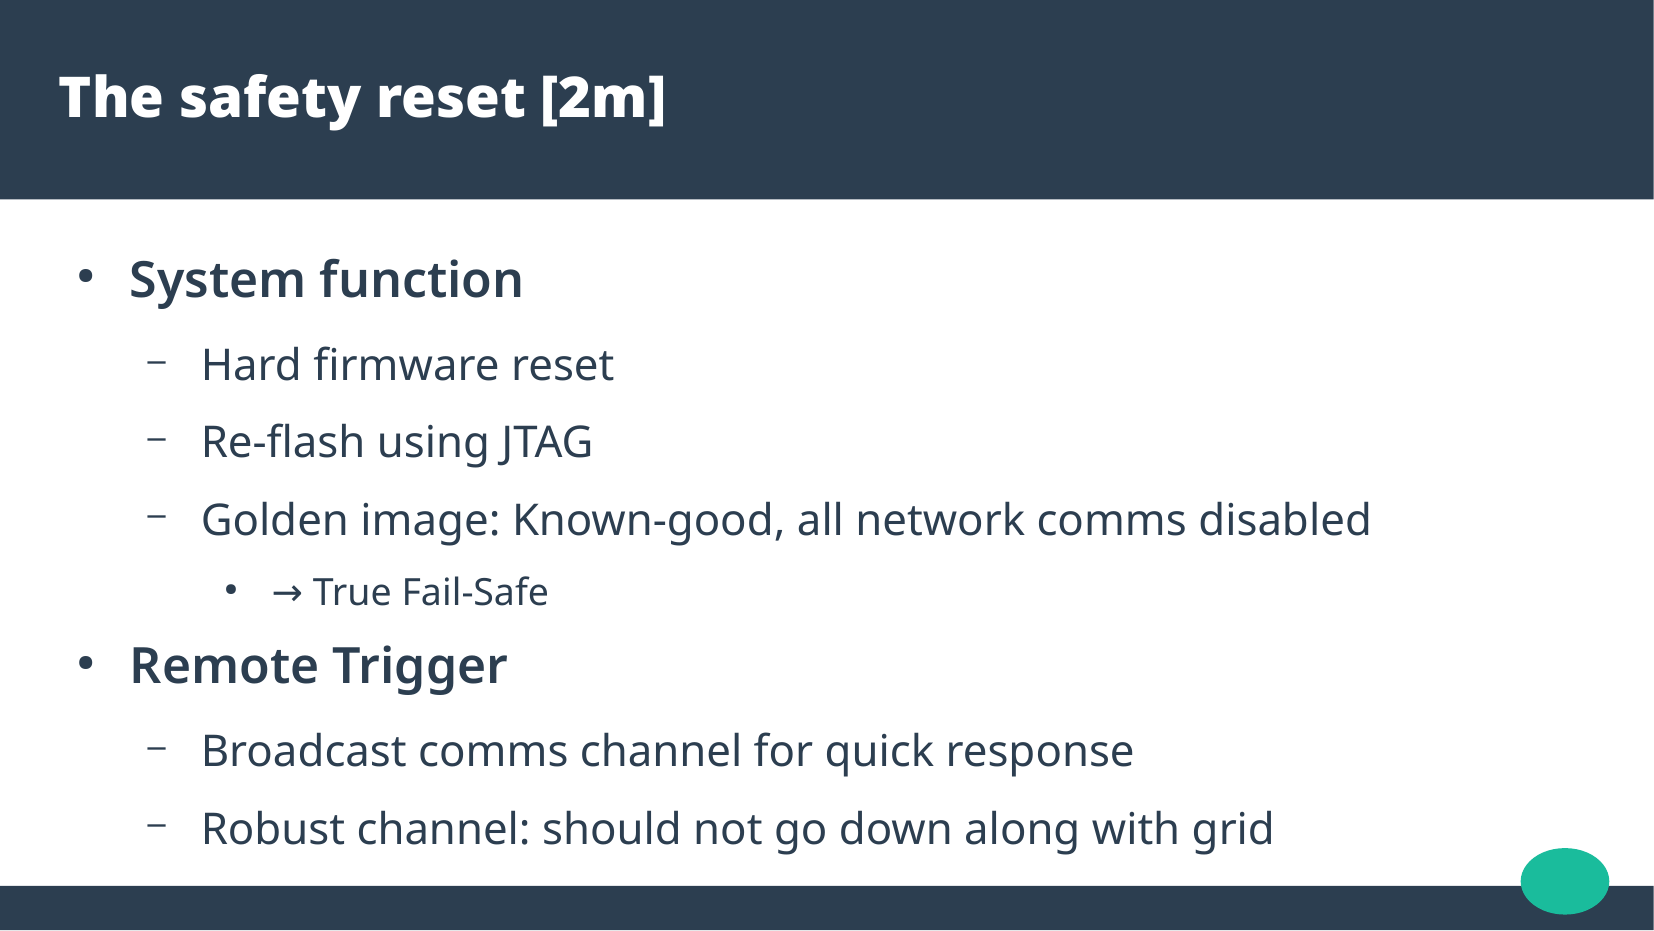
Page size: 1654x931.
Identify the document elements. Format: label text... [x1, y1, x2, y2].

title The safety reset [2m] [59, 37, 1595, 155]
list System function Hard firmware reset Re-flash using JTAG Golden image: Known-good, all network comms disabled → True Fail-Safe Remote Trigger Broadcast comms channel for quick response Robust channel: should not go down along with grid [59, 243, 1595, 864]
